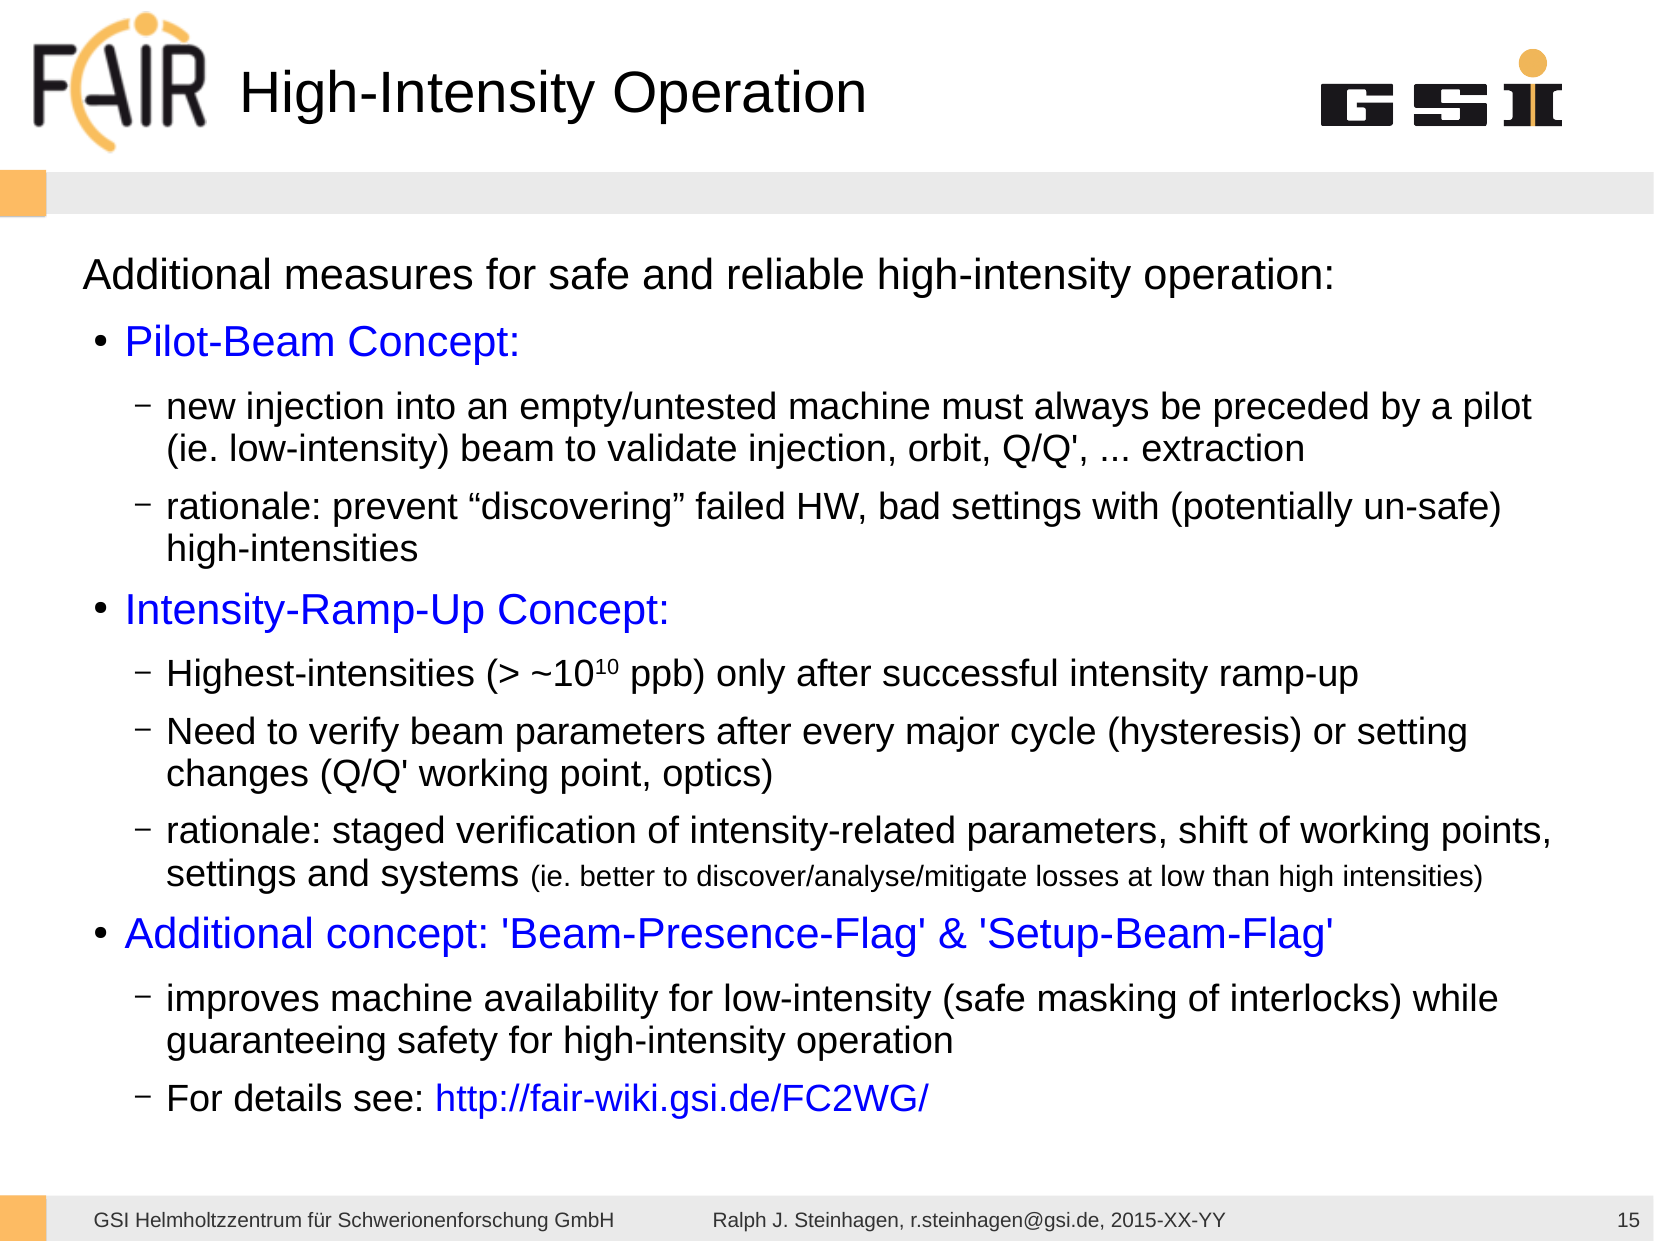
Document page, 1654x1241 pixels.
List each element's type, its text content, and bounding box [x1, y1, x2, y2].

picture [1319, 46, 1564, 129]
picture [33, 10, 207, 155]
list Additional measures for safe and reliable high-intensity operation: Pilot-Beam Concept: new injection into an empty/untested machine must always be preceded by a pilot (ie. low-intensity) beam to validate injection, orbit, Q/Q', ... extraction rationale: prevent “discovering” failed HW, bad settings with (potentially un-safe) high-intensities Intensity-Ramp-Up Concept: Highest-intensities (> ~1010 ppb) only after successful intensity ramp-up Need to verify beam parameters after every major cycle (hysteresis) or setting changes (Q/Q' working point, optics) rationale: staged verification of intensity-related parameters, shift of working points, settings and systems (ie. better to discover/analyse/mitigate losses at low than high intensities) Additional concept: 'Beam-Presence-Flag' & 'Setup-Beam-Flag' improves machine availability for low-intensity (safe masking of interlocks) while guaranteeing safety for high-intensity operation For details see: http://fair-wiki.gsi.de/FC2WG/ [82, 249, 1571, 1158]
title High-Intensity Operation [239, 23, 1301, 162]
